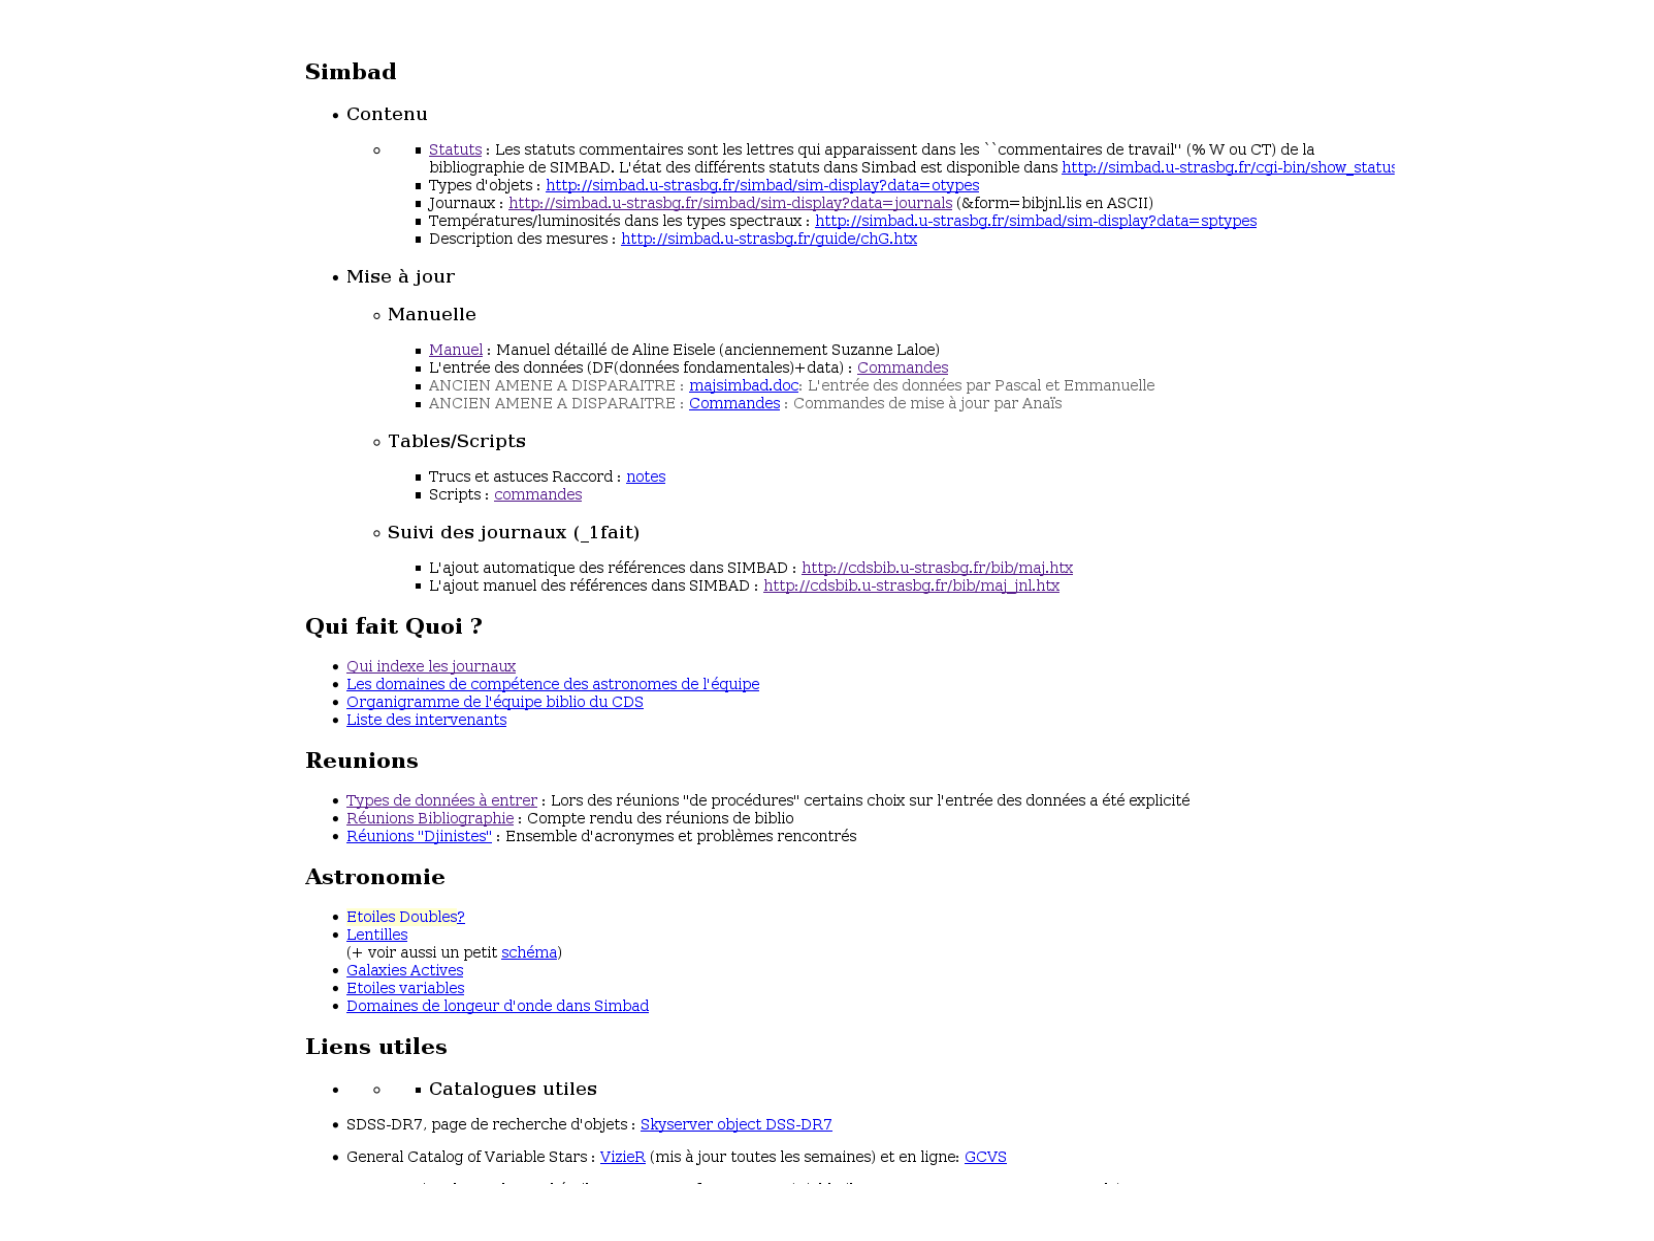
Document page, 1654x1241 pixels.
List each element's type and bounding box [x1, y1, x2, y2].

picture [303, 57, 1395, 1184]
